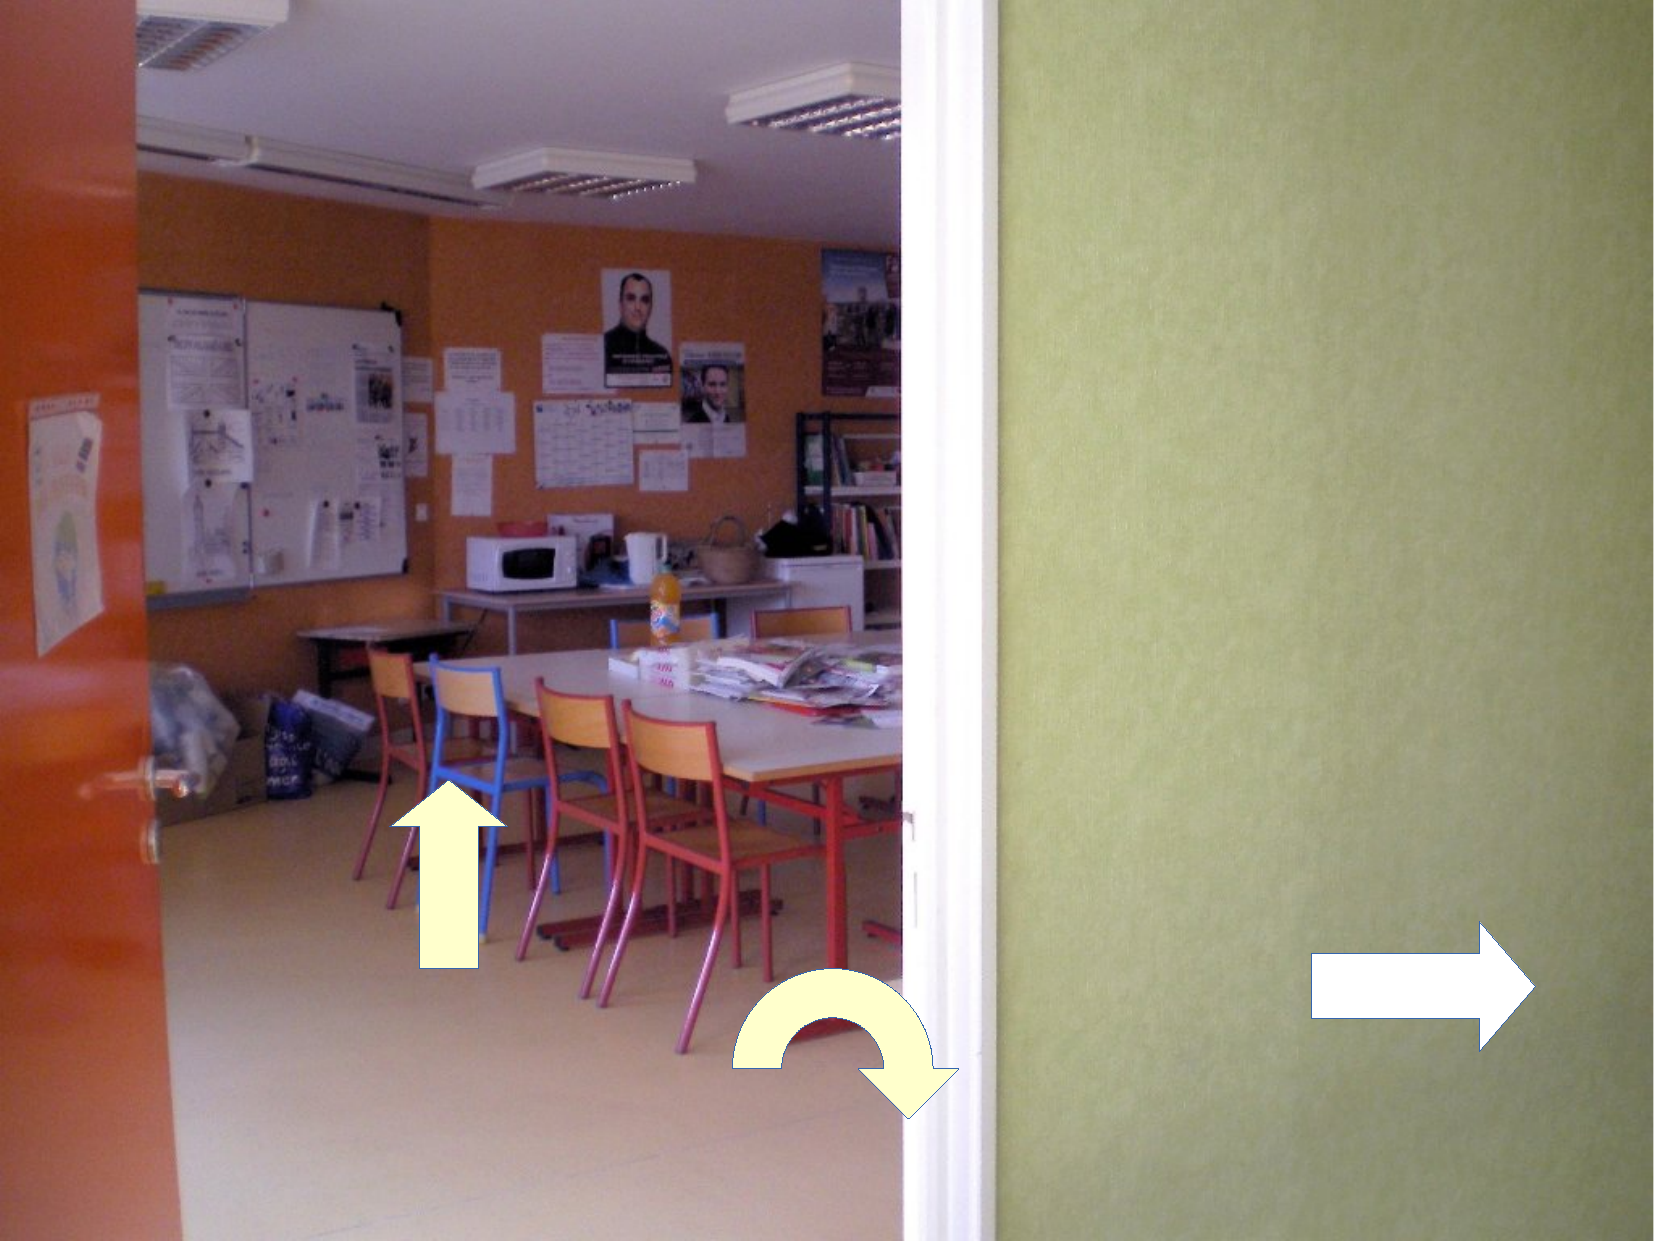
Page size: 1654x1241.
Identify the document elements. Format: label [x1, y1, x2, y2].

text_box [389, 779, 508, 969]
text_box [1311, 921, 1536, 1052]
text_box [732, 968, 959, 1119]
picture [0, 0, 1654, 1241]
